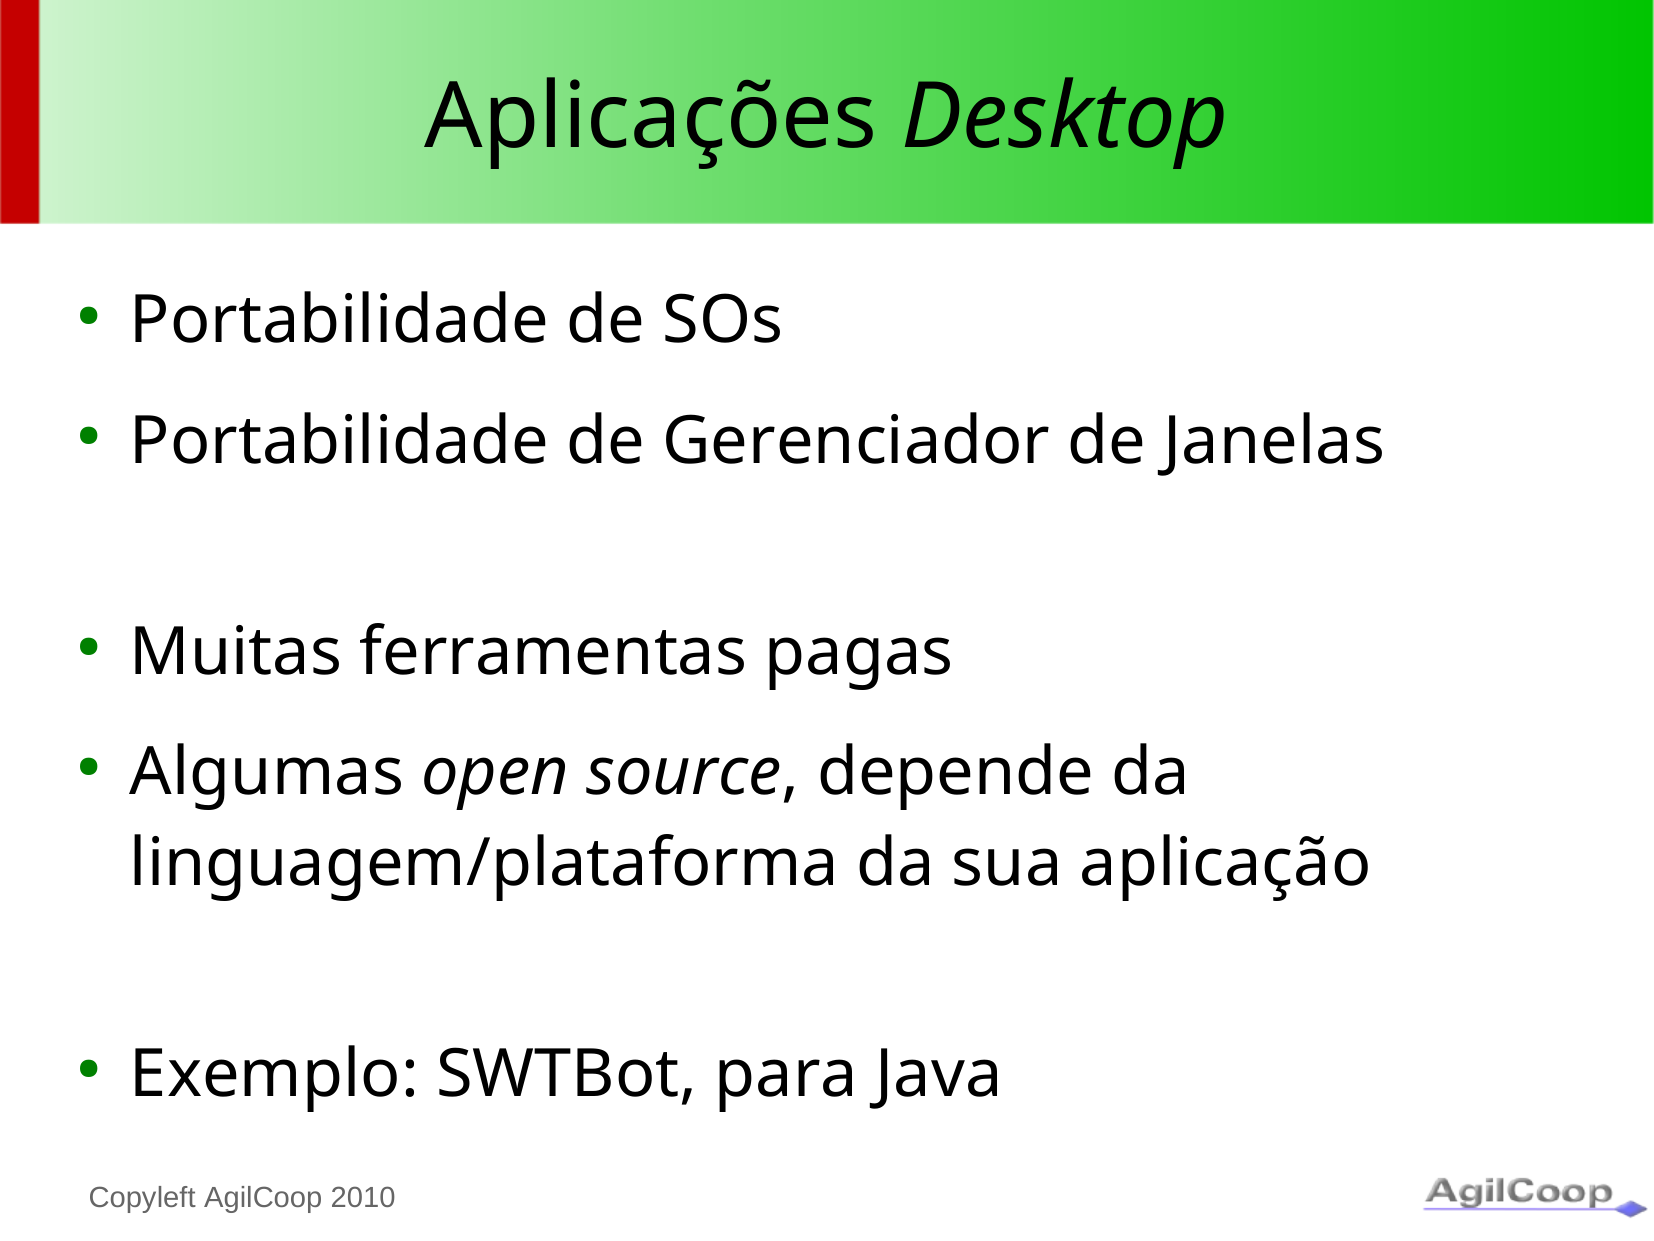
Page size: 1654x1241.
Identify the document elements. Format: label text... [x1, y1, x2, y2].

title Aplicações Desktop [82, 8, 1571, 216]
picture [0, 0, 1654, 1241]
list Portabilidade de SOs Portabilidade de Gerenciador de Janelas Muitas ferramentas pagas Algumas open source, depende da linguagem/plataforma da sua aplicação Exemplo: SWTBot, para Java [59, 271, 1607, 1123]
